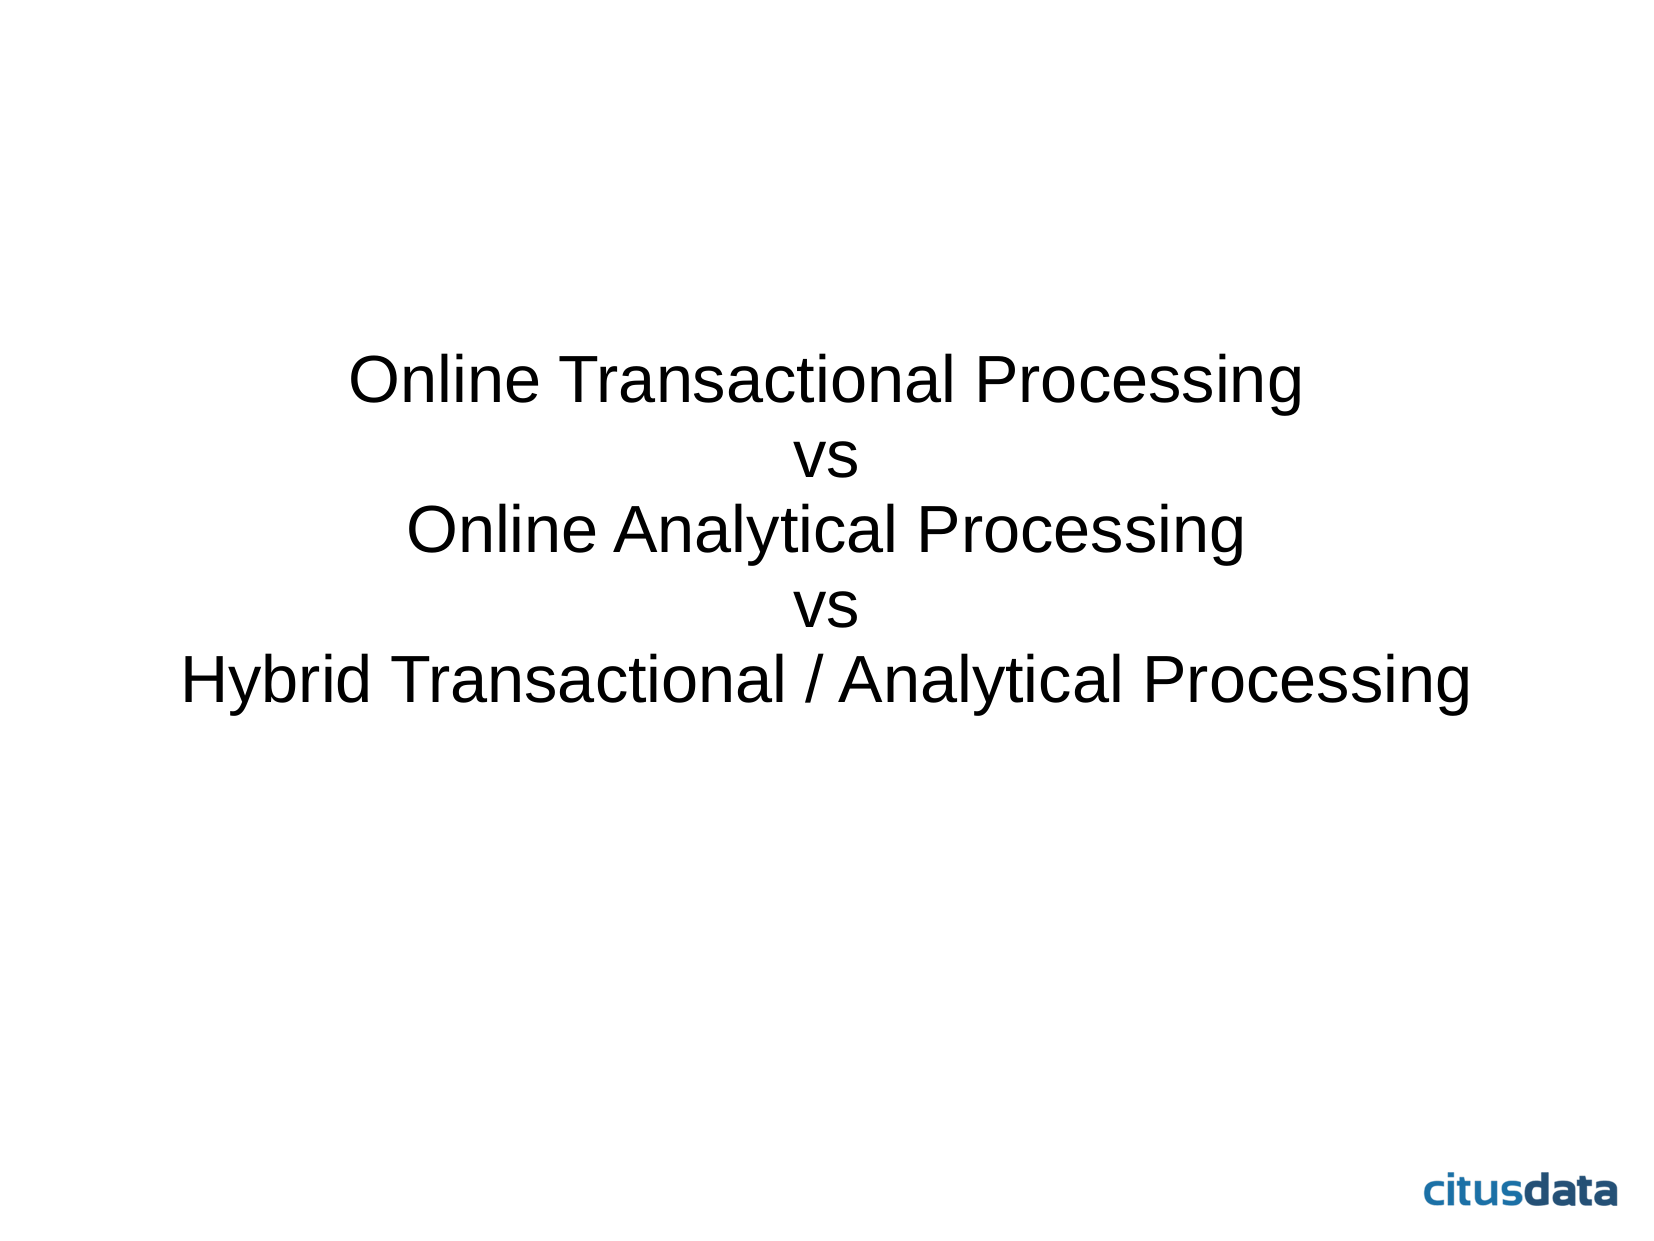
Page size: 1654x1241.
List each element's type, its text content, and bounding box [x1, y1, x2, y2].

picture [1420, 1167, 1622, 1209]
subtitle Online Transactional Processing vs Online Analytical Processing vs Hybrid Transactional / Analytical Processing [82, 49, 1571, 1010]
